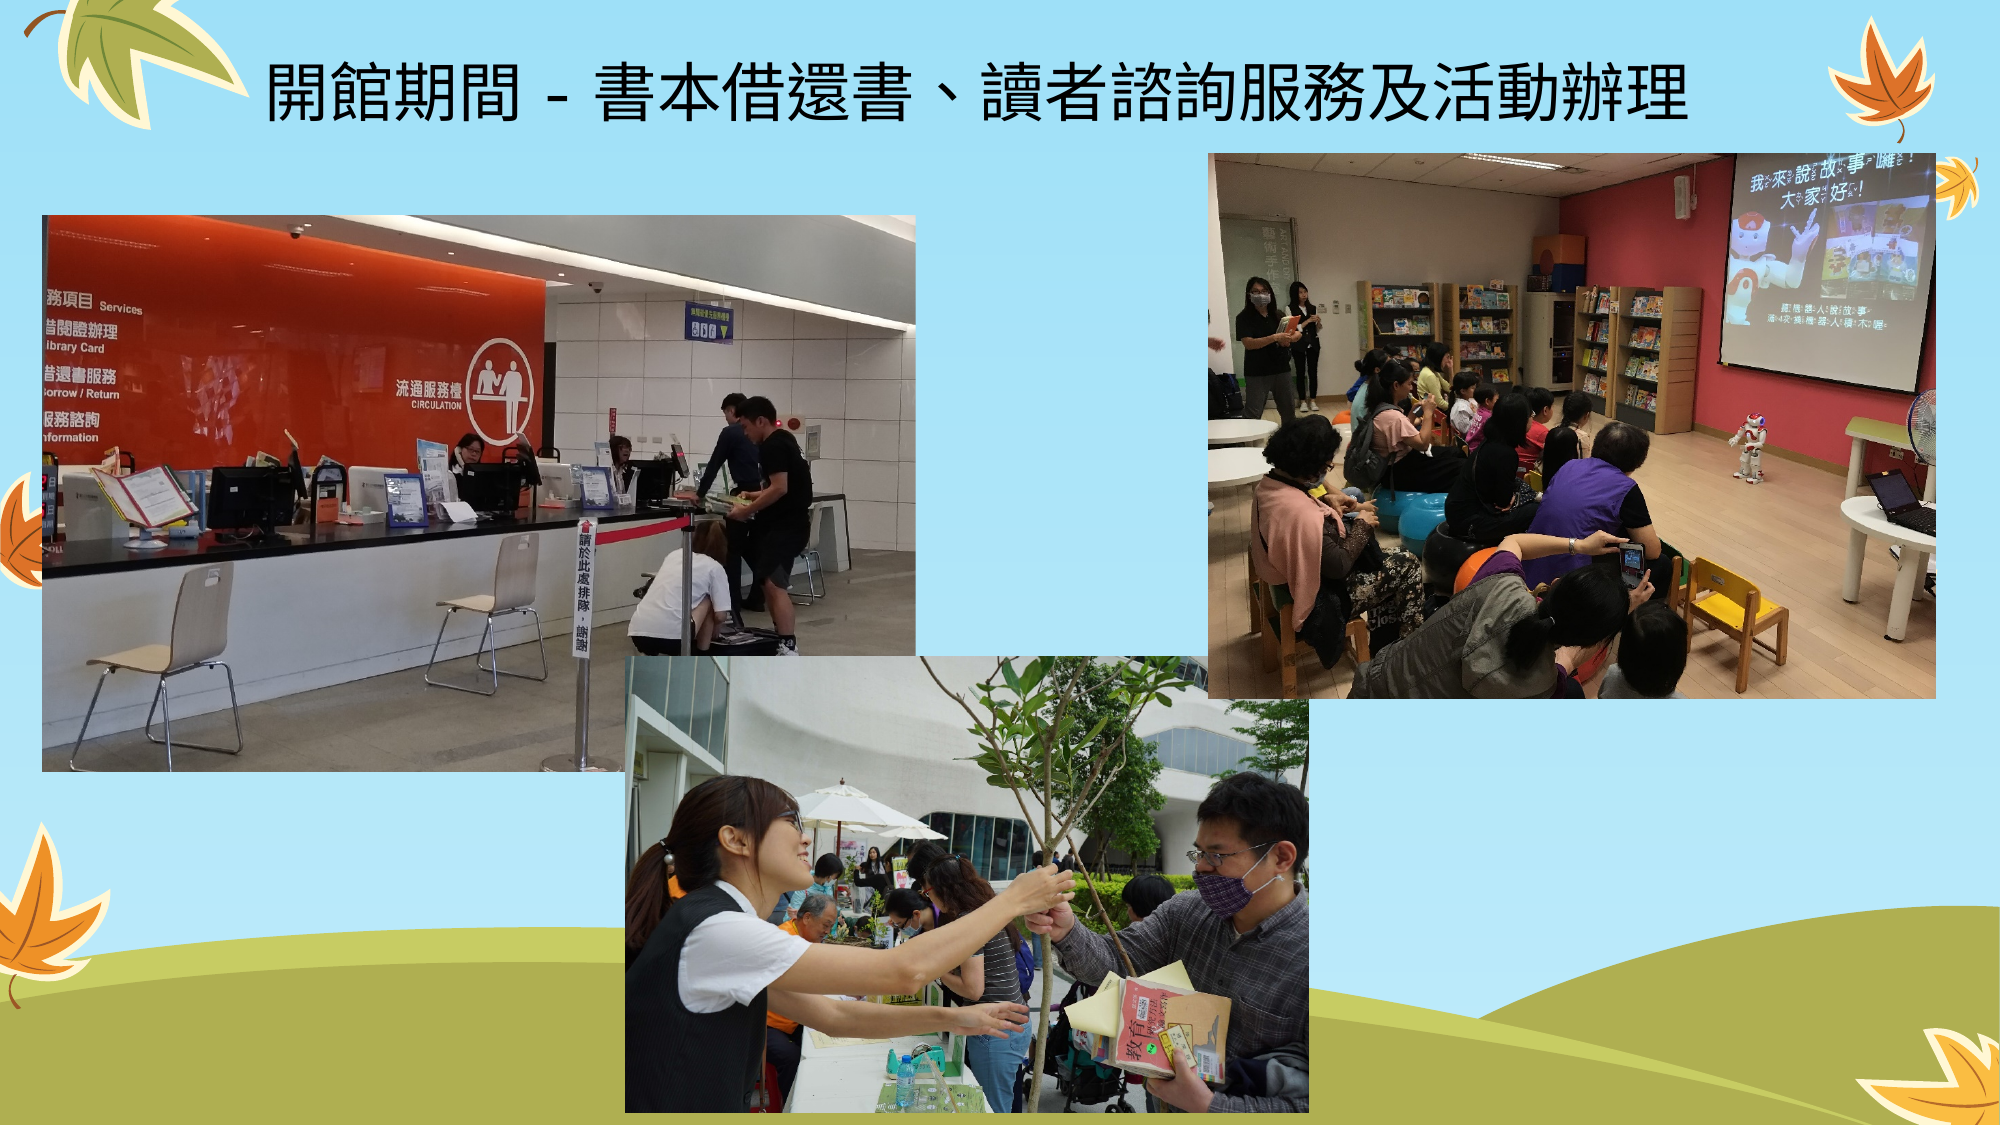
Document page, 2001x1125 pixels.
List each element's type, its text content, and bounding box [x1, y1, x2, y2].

picture [42, 153, 1936, 1113]
title 開館期間-書本借還書、讀者諮詢服務及活動辦理 [249, 12, 1749, 216]
